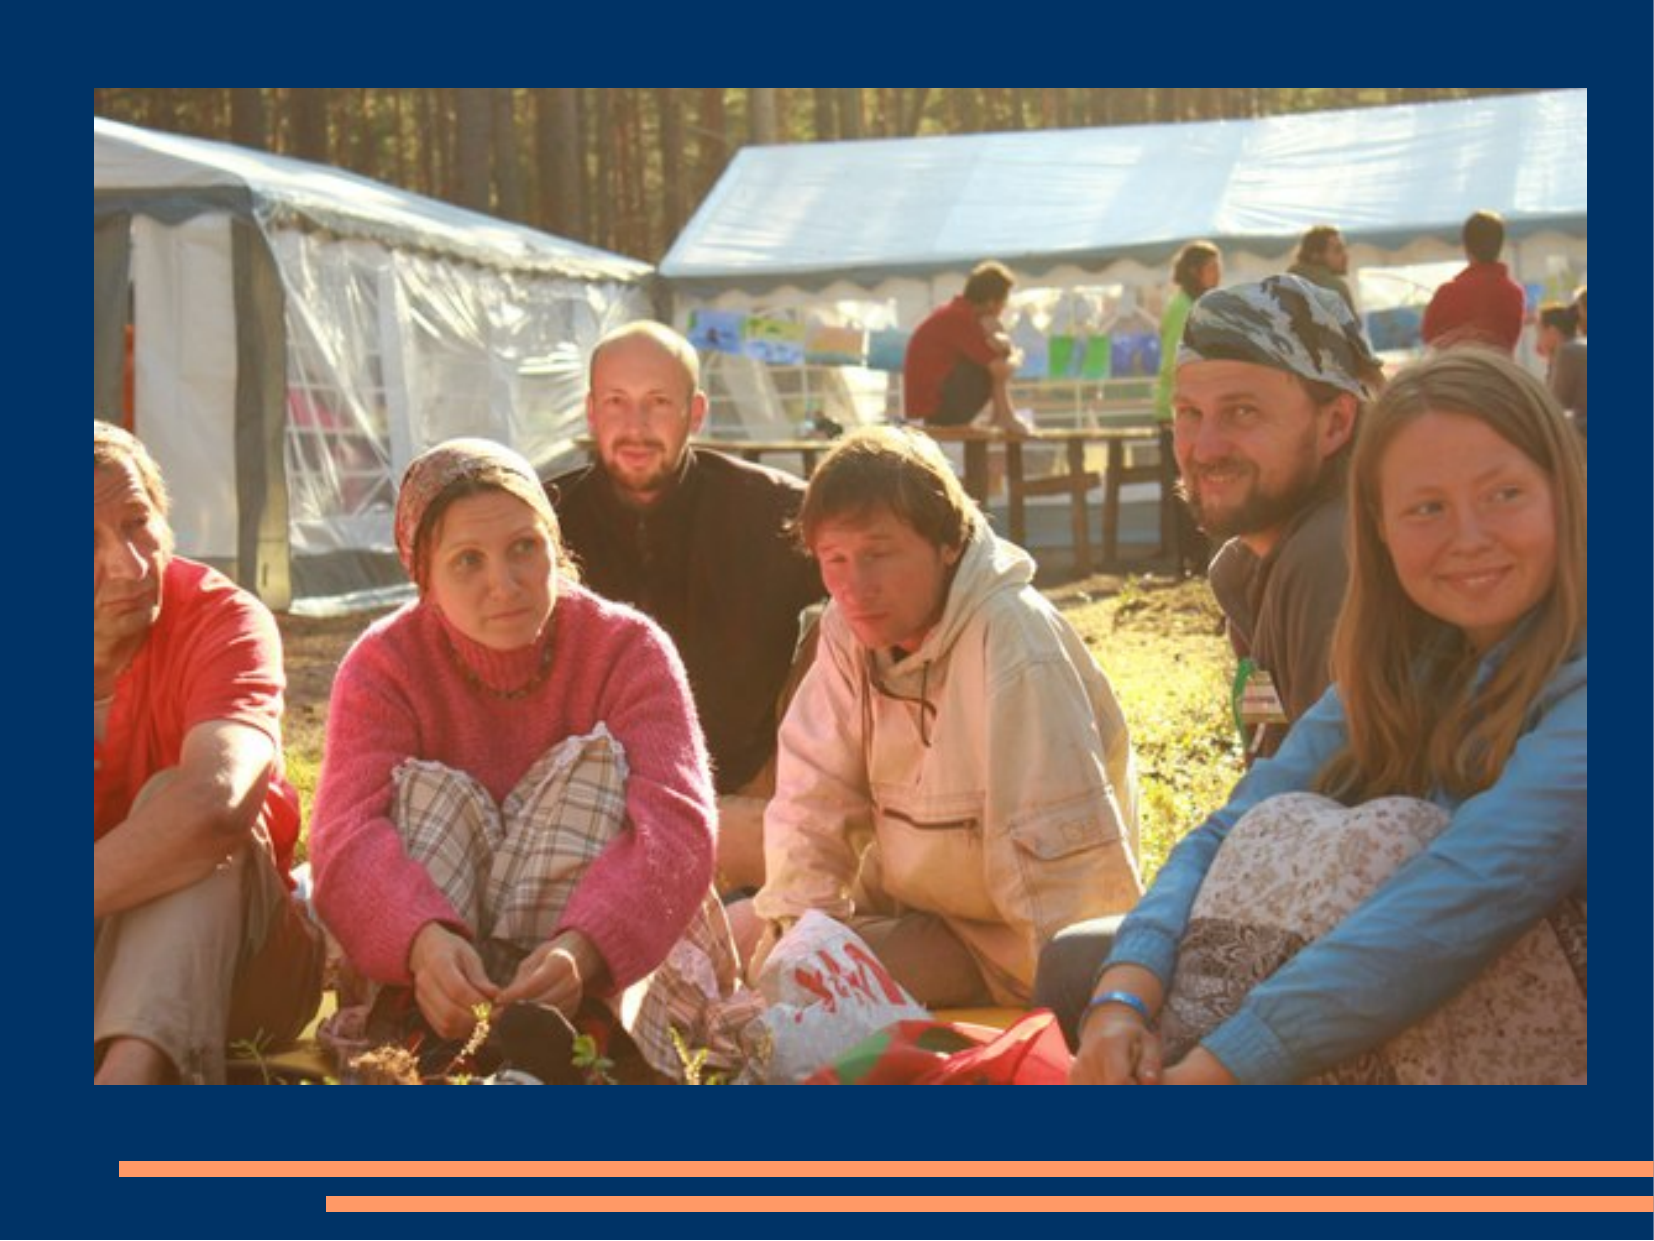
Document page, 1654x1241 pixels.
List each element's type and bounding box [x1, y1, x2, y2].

picture [94, 88, 1587, 1085]
